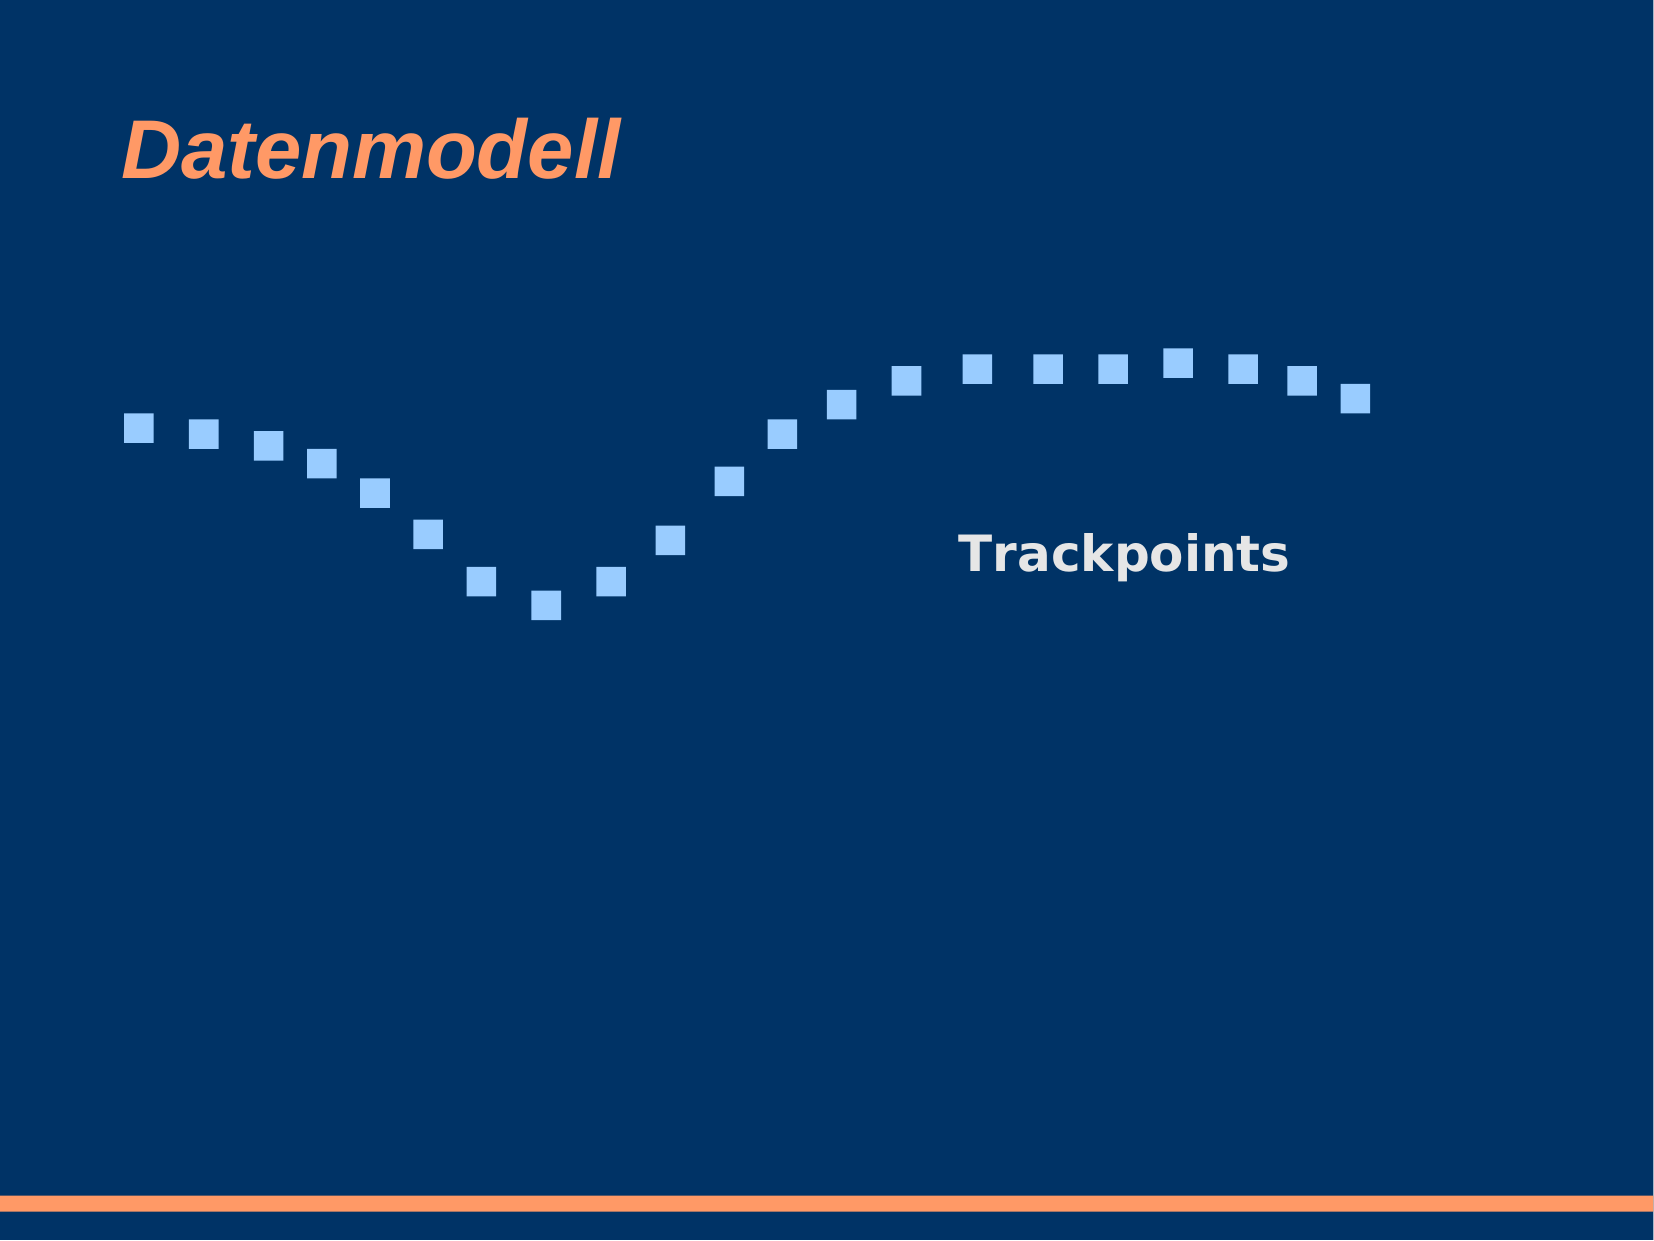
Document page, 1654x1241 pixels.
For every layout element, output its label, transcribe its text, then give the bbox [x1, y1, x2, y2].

text_box [1340, 383, 1371, 414]
text_box [307, 448, 337, 479]
text_box [360, 478, 390, 508]
text_box [1228, 354, 1258, 384]
text_box Trackpoints [944, 517, 1300, 591]
text_box [714, 466, 745, 497]
text_box [466, 566, 497, 597]
text_box [413, 519, 443, 550]
text_box [188, 419, 219, 449]
text_box [1163, 348, 1193, 378]
title Datenmodell [121, 46, 1534, 254]
text_box [253, 431, 284, 461]
text_box [767, 419, 798, 449]
text_box [596, 566, 626, 597]
text_box [655, 525, 686, 556]
text_box [1033, 354, 1063, 384]
text_box [124, 413, 154, 443]
text_box [891, 366, 922, 396]
text_box [531, 590, 562, 621]
text_box [826, 389, 857, 420]
text_box [962, 354, 993, 384]
text_box [1287, 366, 1317, 396]
text_box [1098, 354, 1128, 384]
